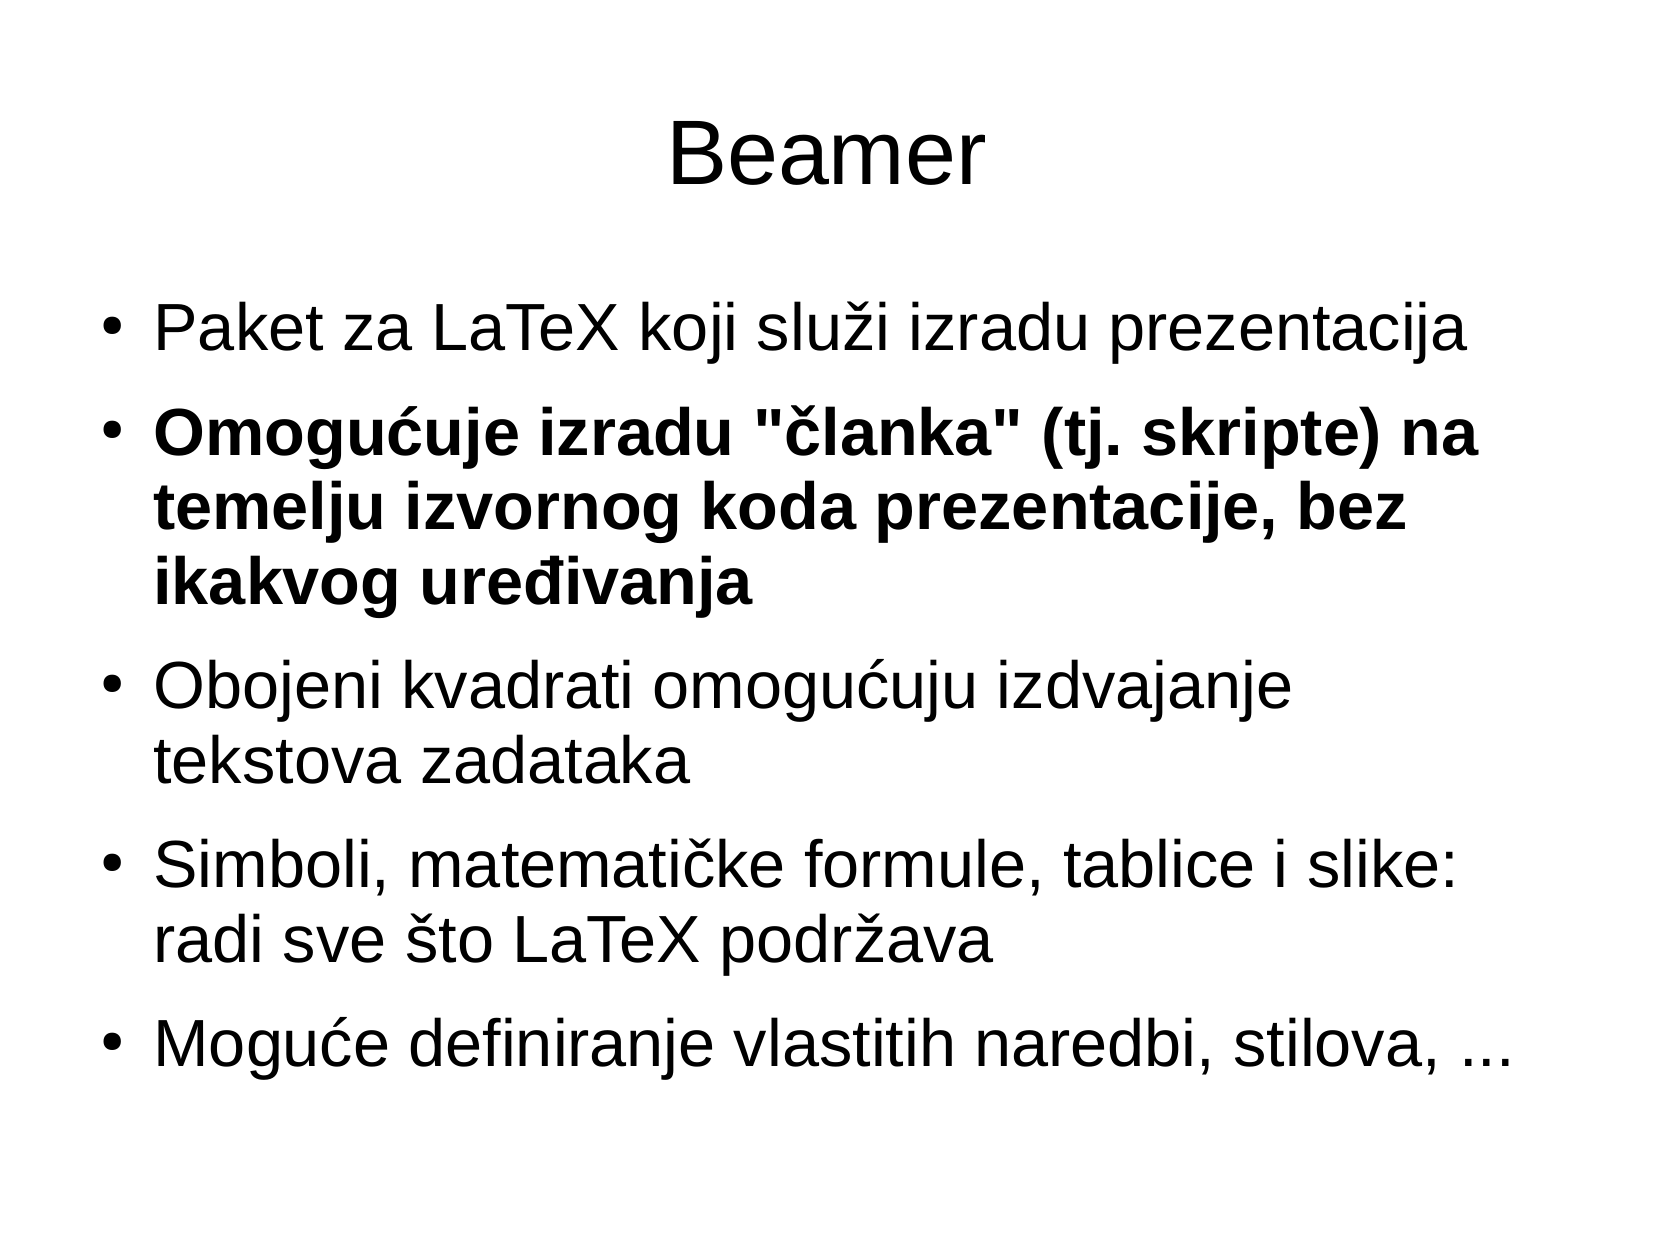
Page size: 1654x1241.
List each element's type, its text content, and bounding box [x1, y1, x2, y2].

list Paket za LaTeX koji služi izradu prezentacija Omogućuje izradu "članka" (tj. skripte) na temelju izvornog koda prezentacije, bez ikakvog uređivanja Obojeni kvadrati omogućuju izdvajanje tekstova zadataka Simboli, matematičke formule, tablice i slike: radi sve što LaTeX podržava Moguće definiranje vlastitih naredbi, stilova, ... [82, 290, 1538, 1158]
title Beamer [82, 49, 1571, 257]
